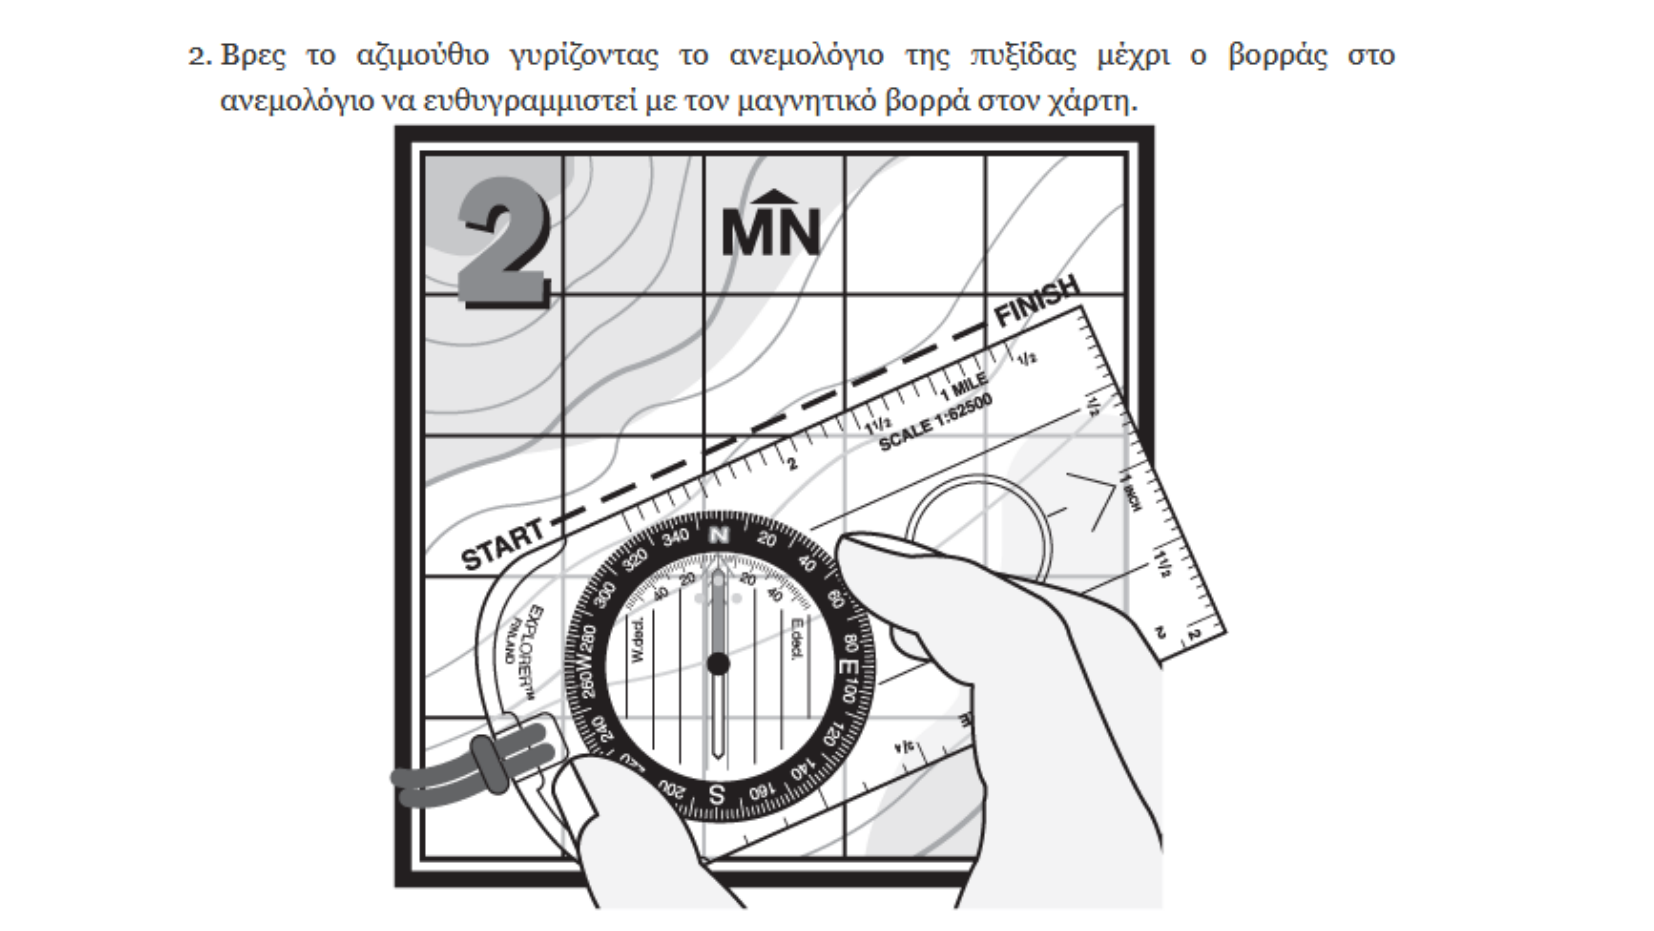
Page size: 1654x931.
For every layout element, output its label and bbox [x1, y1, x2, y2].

picture [153, 23, 1523, 922]
